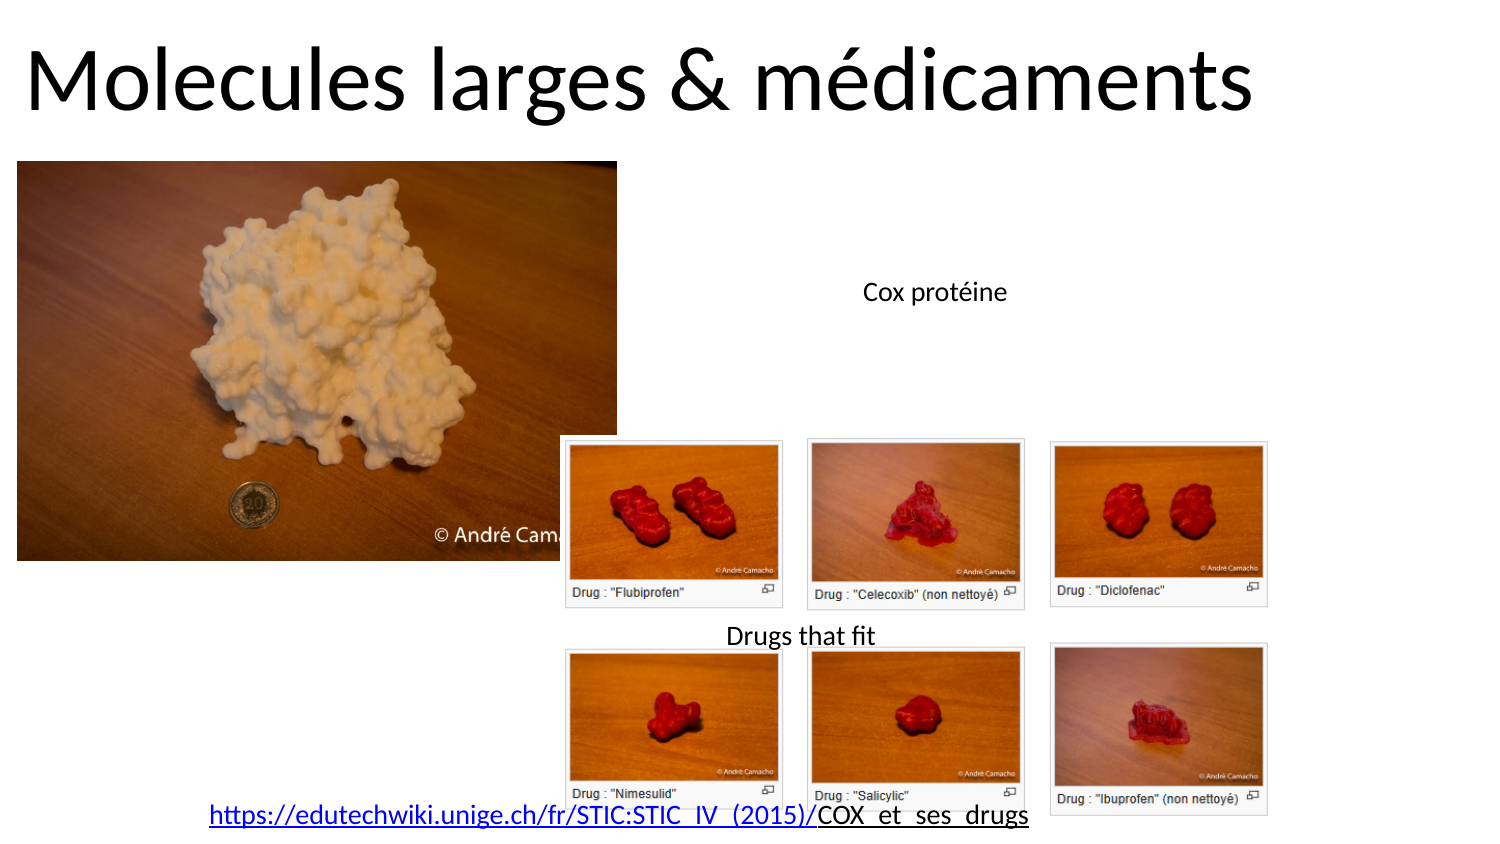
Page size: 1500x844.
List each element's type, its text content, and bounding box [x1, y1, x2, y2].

picture [17, 161, 1272, 821]
text_box Drugs that fit [711, 609, 891, 659]
title Molecules larges & médicaments [0, 11, 1383, 104]
text_box Cox protéine [848, 265, 1023, 315]
text_box https://edutechwiki.unige.ch/fr/STIC:STIC_IV_(2015)/COX_et_ses_drugs [194, 788, 1051, 838]
